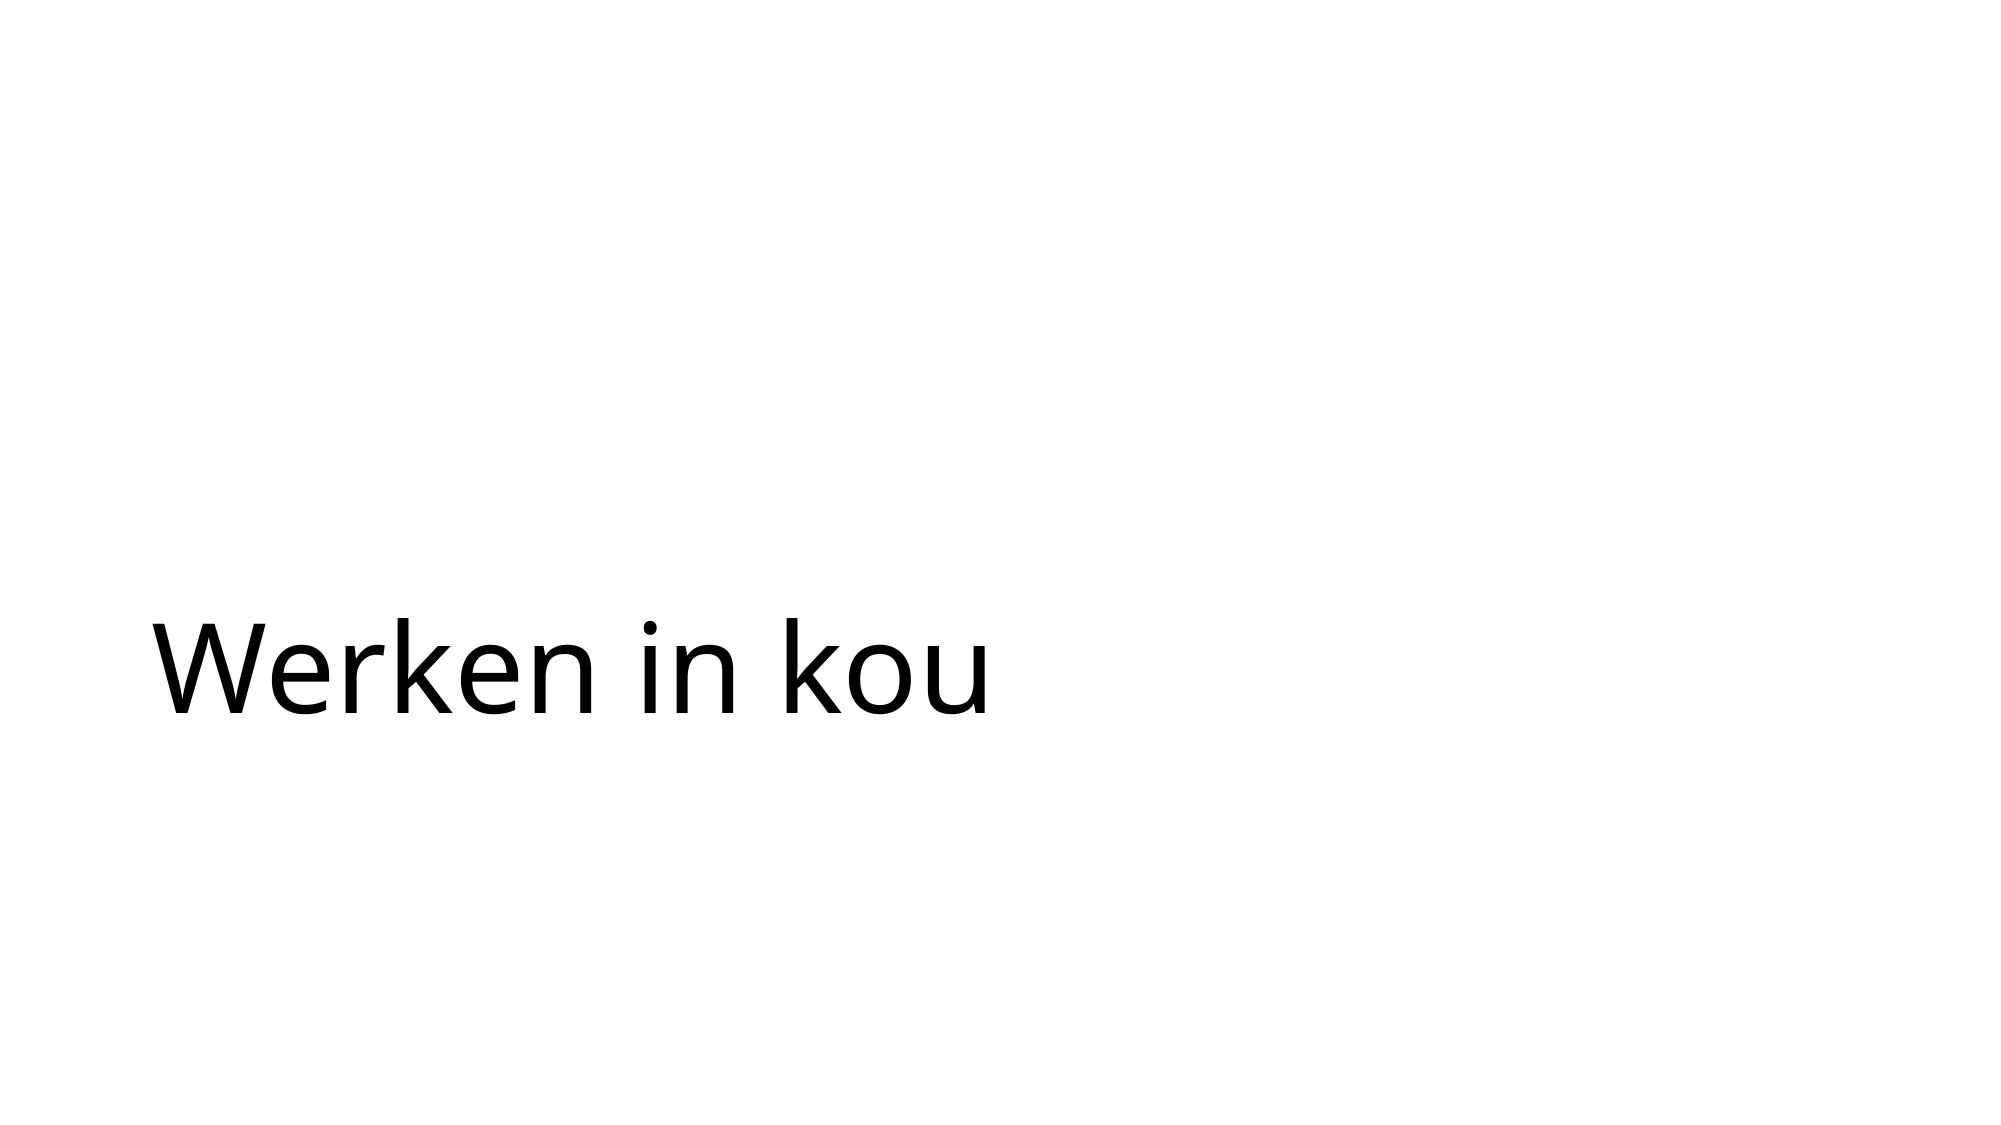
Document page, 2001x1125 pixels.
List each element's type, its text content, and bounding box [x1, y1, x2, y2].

title Werken in kou [136, 280, 1862, 749]
